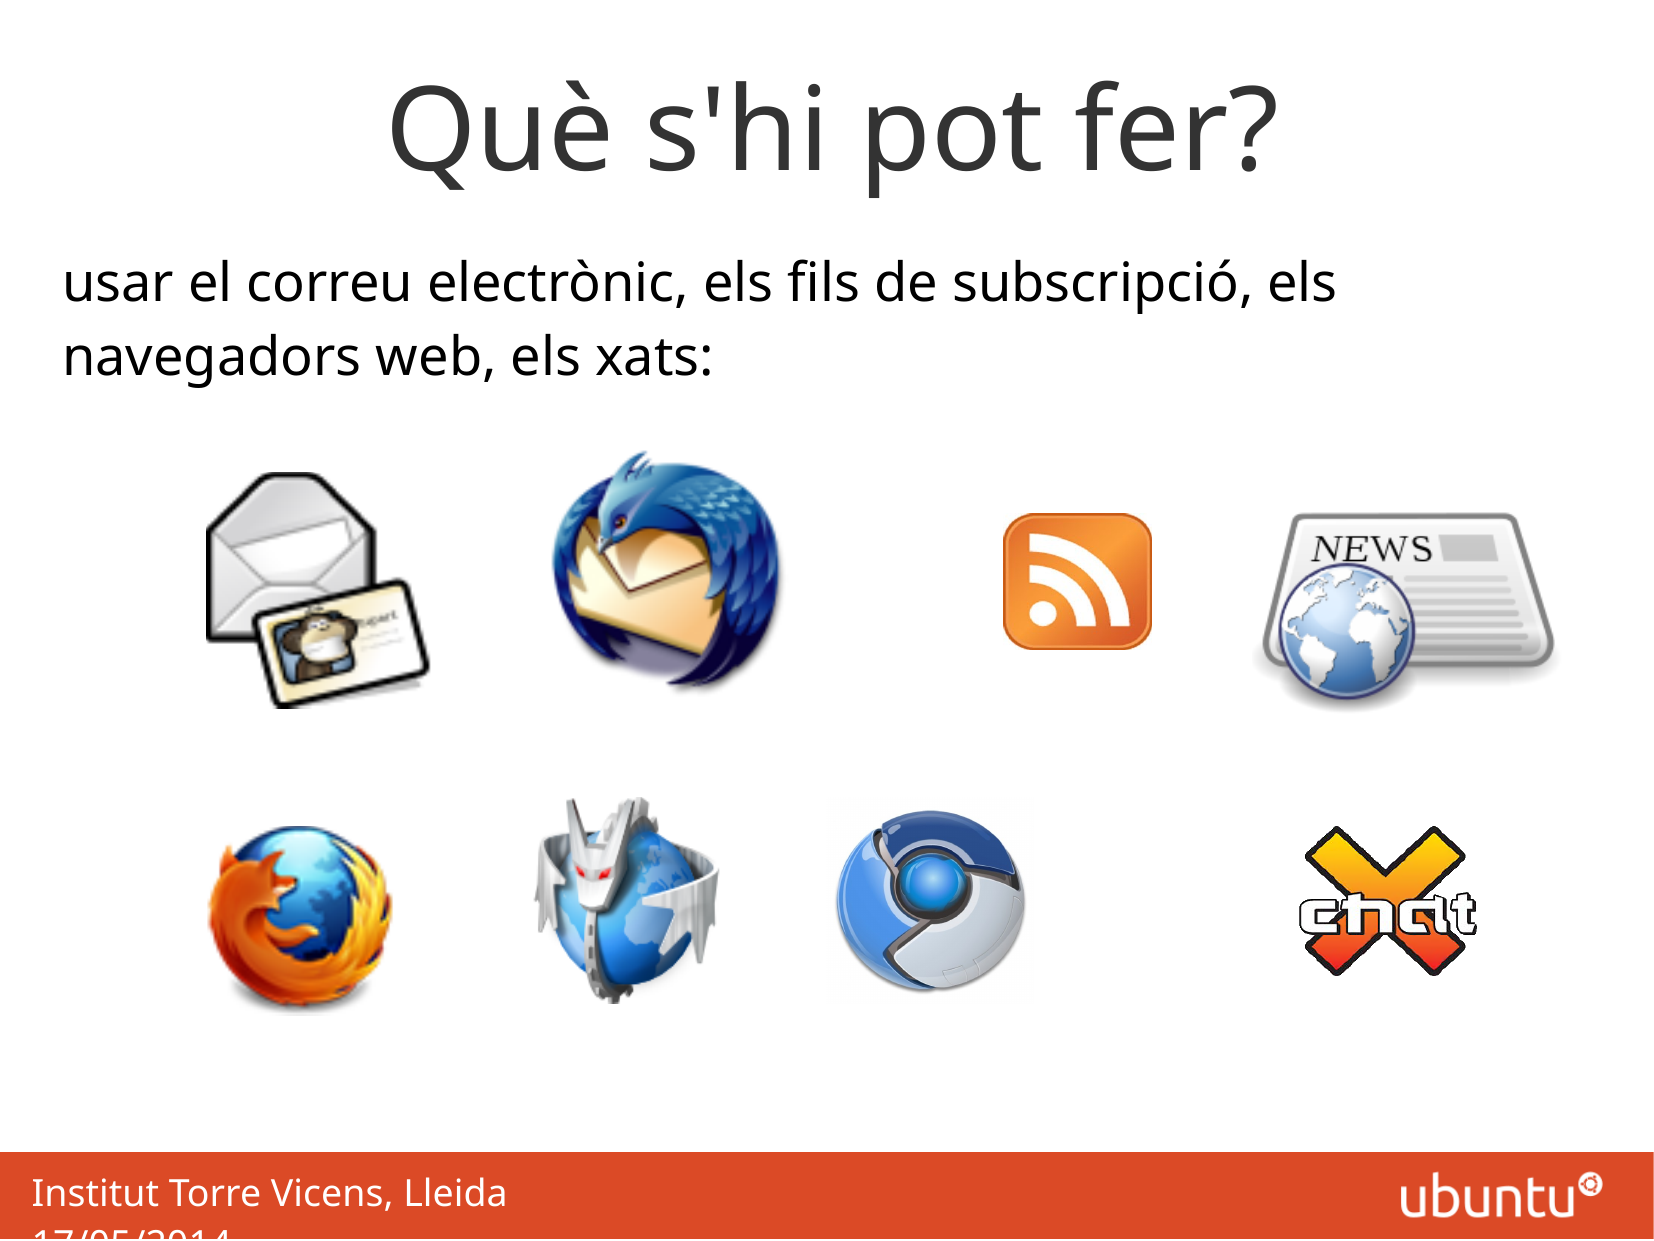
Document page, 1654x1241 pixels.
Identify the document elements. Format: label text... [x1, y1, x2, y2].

picture [93, 1233, 104, 1239]
picture [1252, 425, 1566, 739]
text_box Institut Torre Vicens, Lleida 17/05/2014 [16, 1159, 745, 1217]
picture [826, 797, 1034, 1004]
picture [0, 1152, 1654, 1239]
picture [531, 442, 798, 709]
picture [206, 826, 396, 1016]
text_box usar el correu electrònic, els fils de subscripció, els navegadors web, els xats: [47, 236, 1607, 374]
picture [206, 472, 446, 709]
picture [531, 797, 721, 1004]
text_box Què s'hi pot fer? [29, 59, 1488, 207]
picture [1299, 826, 1477, 976]
picture [1003, 513, 1152, 650]
picture [171, 1233, 182, 1239]
